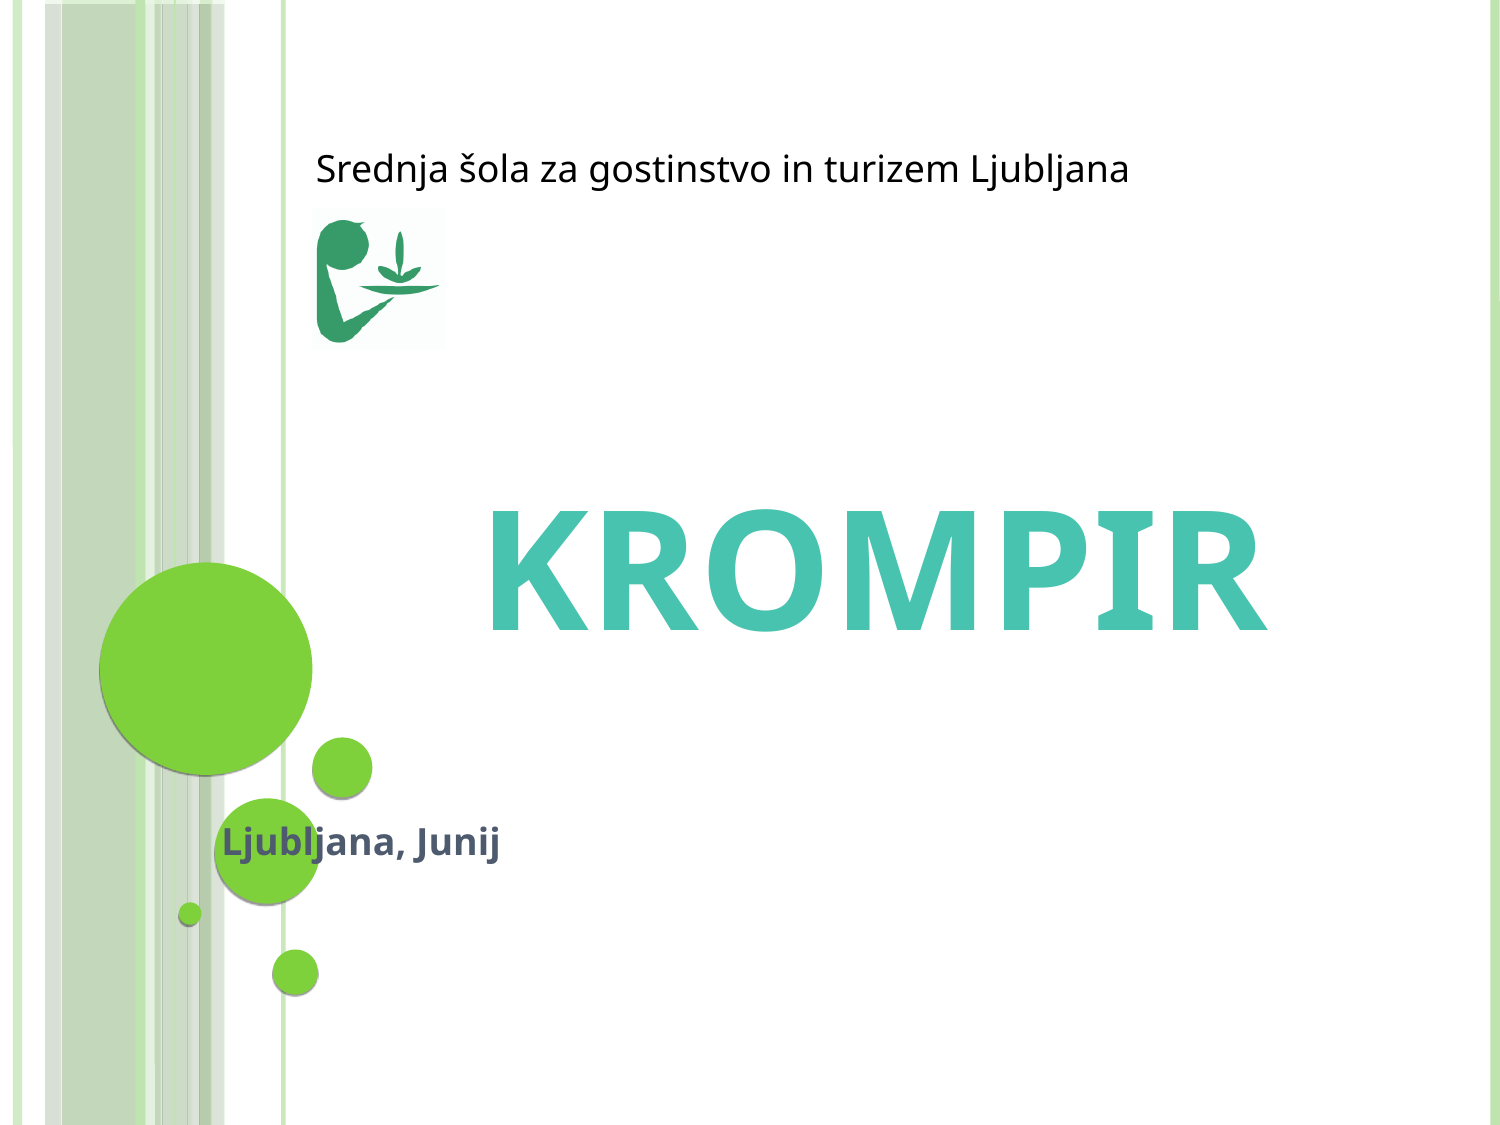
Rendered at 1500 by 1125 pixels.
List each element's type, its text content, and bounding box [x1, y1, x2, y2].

picture [312, 208, 445, 350]
text_box Srednja šola za gostinstvo in turizem Ljubljana [301, 137, 1164, 198]
subtitle Ljubljana, Junij [206, 810, 1257, 1099]
text_box KROMPIR [371, 456, 1376, 671]
